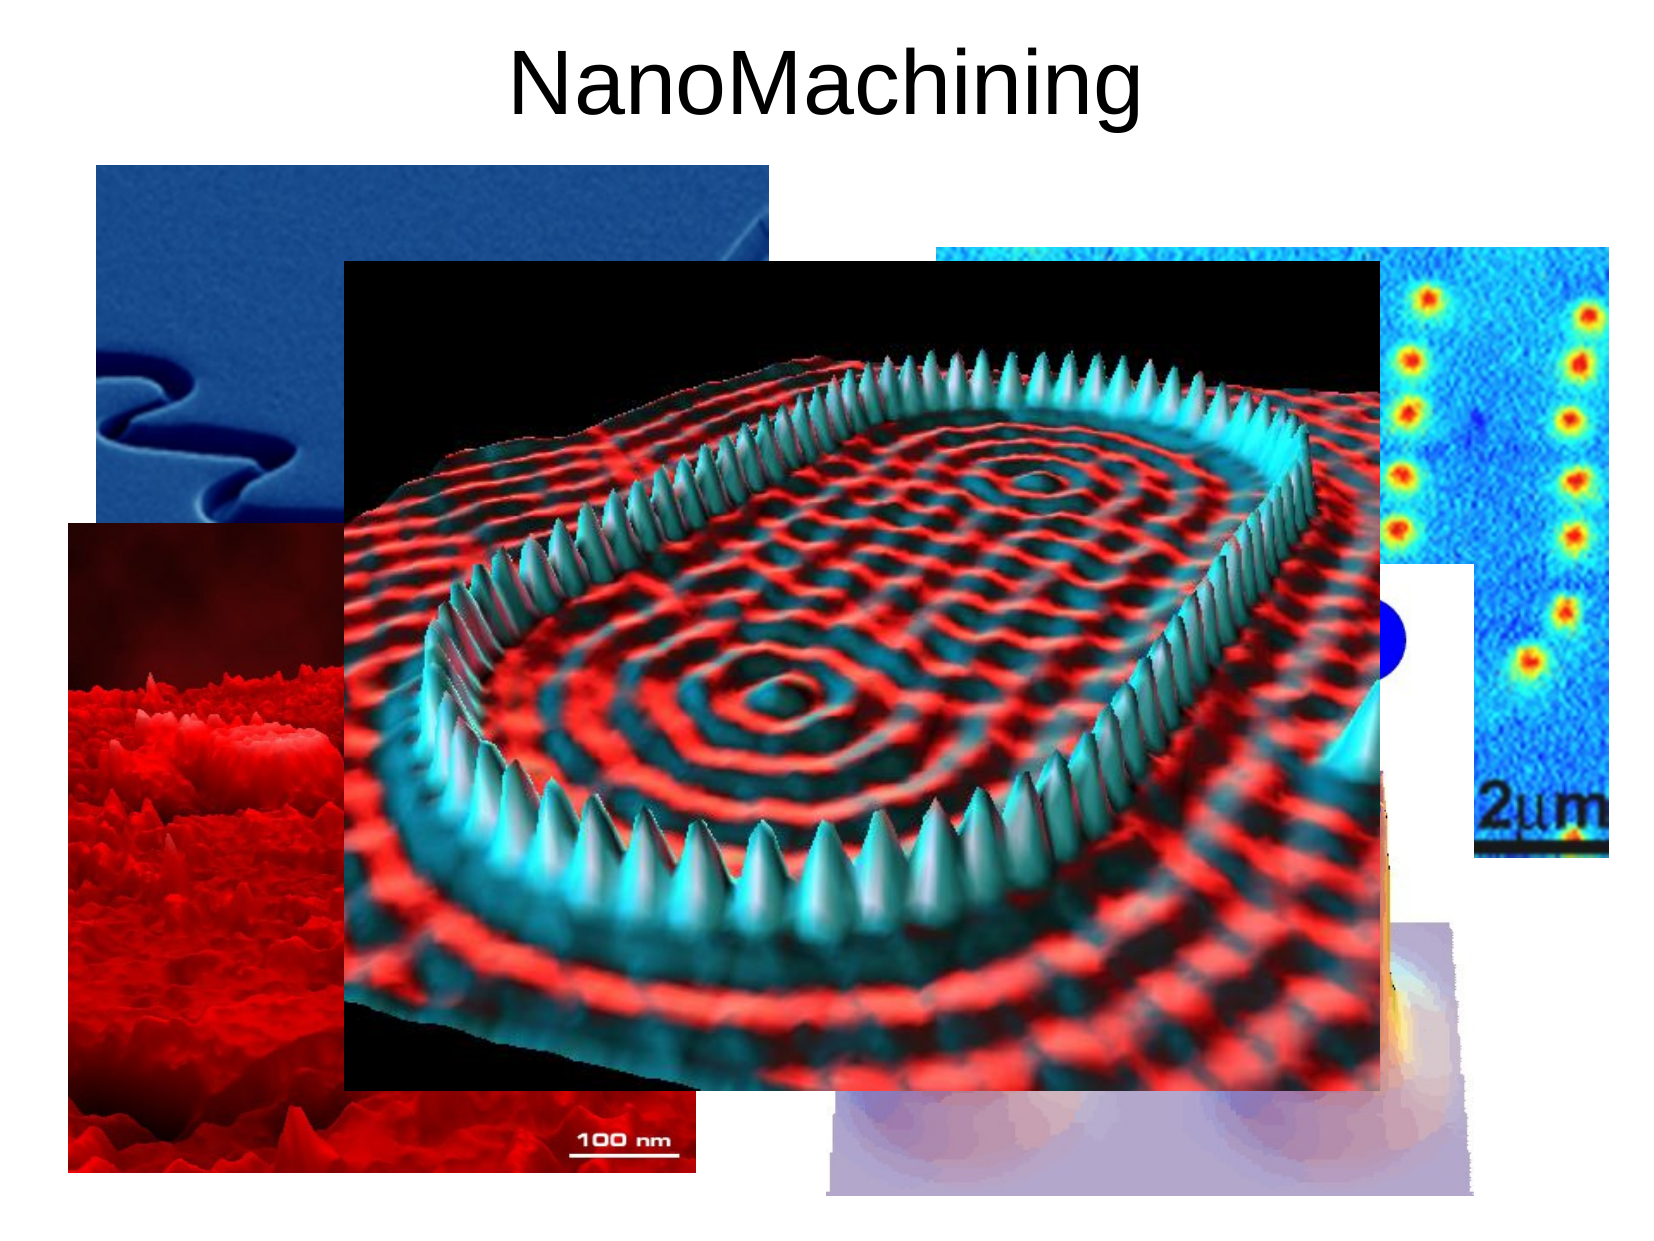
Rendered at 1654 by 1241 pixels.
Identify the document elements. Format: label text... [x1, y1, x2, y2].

picture [68, 165, 1609, 1196]
title NanoMachining [82, 13, 1571, 152]
